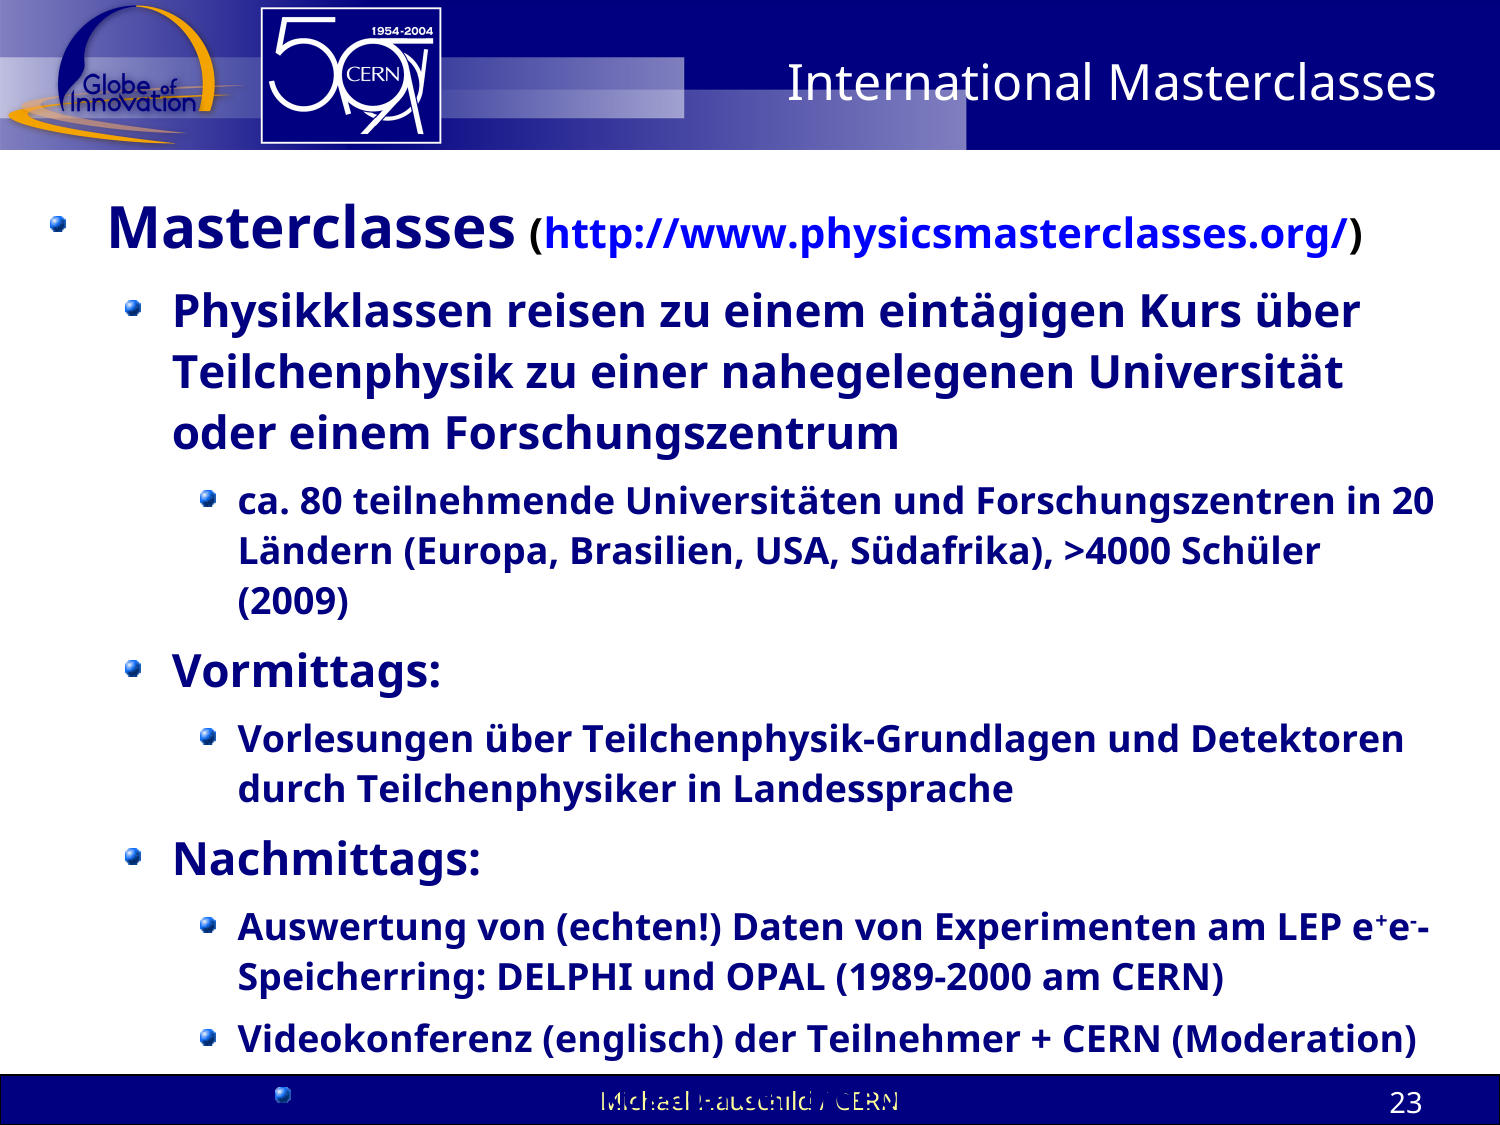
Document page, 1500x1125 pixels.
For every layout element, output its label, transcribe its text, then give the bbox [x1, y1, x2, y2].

title International Masterclasses [450, 37, 1438, 126]
list Masterclasses (http://www.physicsmasterclasses.org/) Physikklassen reisen zu einem eintägigen Kurs über Teilchenphysik zu einer nahegelegenen Universität oder einem Forschungszentrum ca. 80 teilnehmende Universitäten und Forschungszentren in 20 Ländern (Europa, Brasilien, USA, Südafrika), >4000 Schüler (2009) Vormittags: Vorlesungen über Teilchenphysik-Grundlagen und Detektoren durch Teilchenphysiker in Landessprache Nachmittags: Auswertung von (echten!) Daten von Experimenten am LEP e+e--Speicherring: DELPHI und OPAL (1989-2000 am CERN) Videokonferenz (englisch) der Teilnehmer + CERN (Moderation) Vergleich und Diskussion der Ergebnisse, Fragen an Experten Teilchenphysik-Quiz mit Preisen (T-shirts, CERN-Spielkarten etc.) [50, 187, 1438, 1045]
picture [275, 1087, 291, 1103]
picture [0, 0, 1500, 150]
